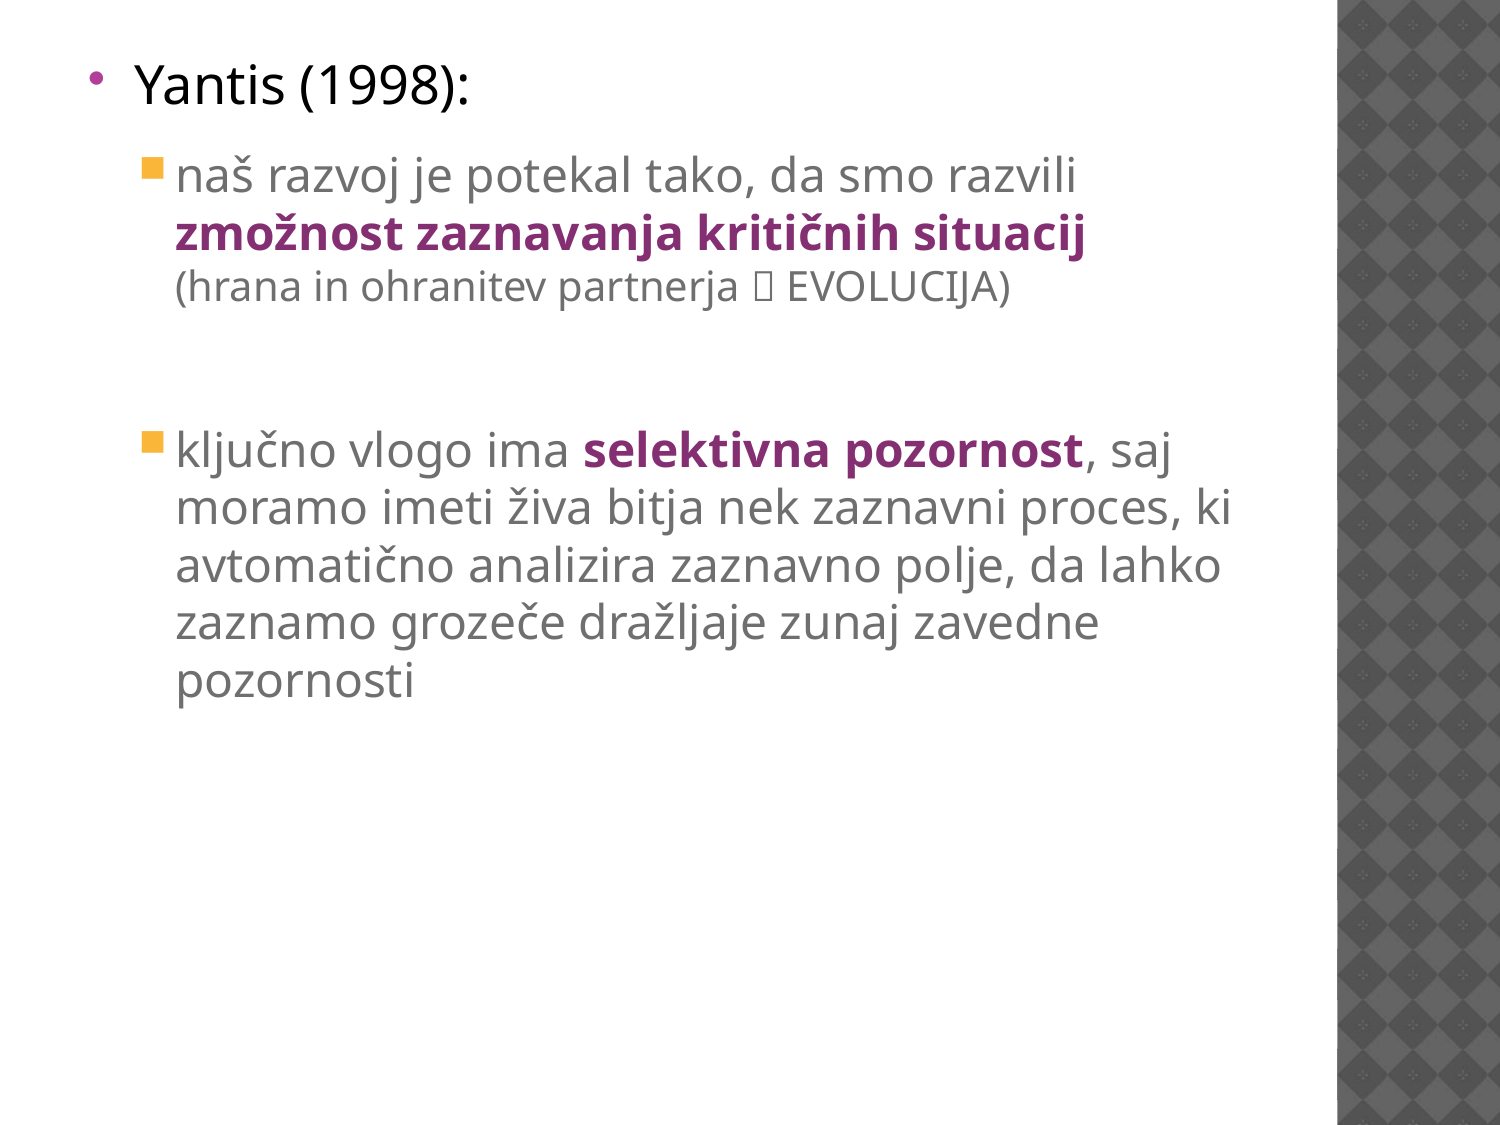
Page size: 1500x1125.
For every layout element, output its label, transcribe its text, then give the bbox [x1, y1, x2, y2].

list Yantis (1998): naš razvoj je potekal tako, da smo razvili zmožnost zaznavanja kritičnih situacij (hrana in ohranitev partnerja  EVOLUCIJA) ključno vlogo ima selektivna pozornost, saj moramo imeti živa bitja nek zaznavni proces, ki avtomatično analizira zaznavno polje, da lahko zaznamo grozeče dražljaje zunaj zavedne pozornosti [75, 42, 1263, 1094]
picture [1337, 0, 1500, 1125]
